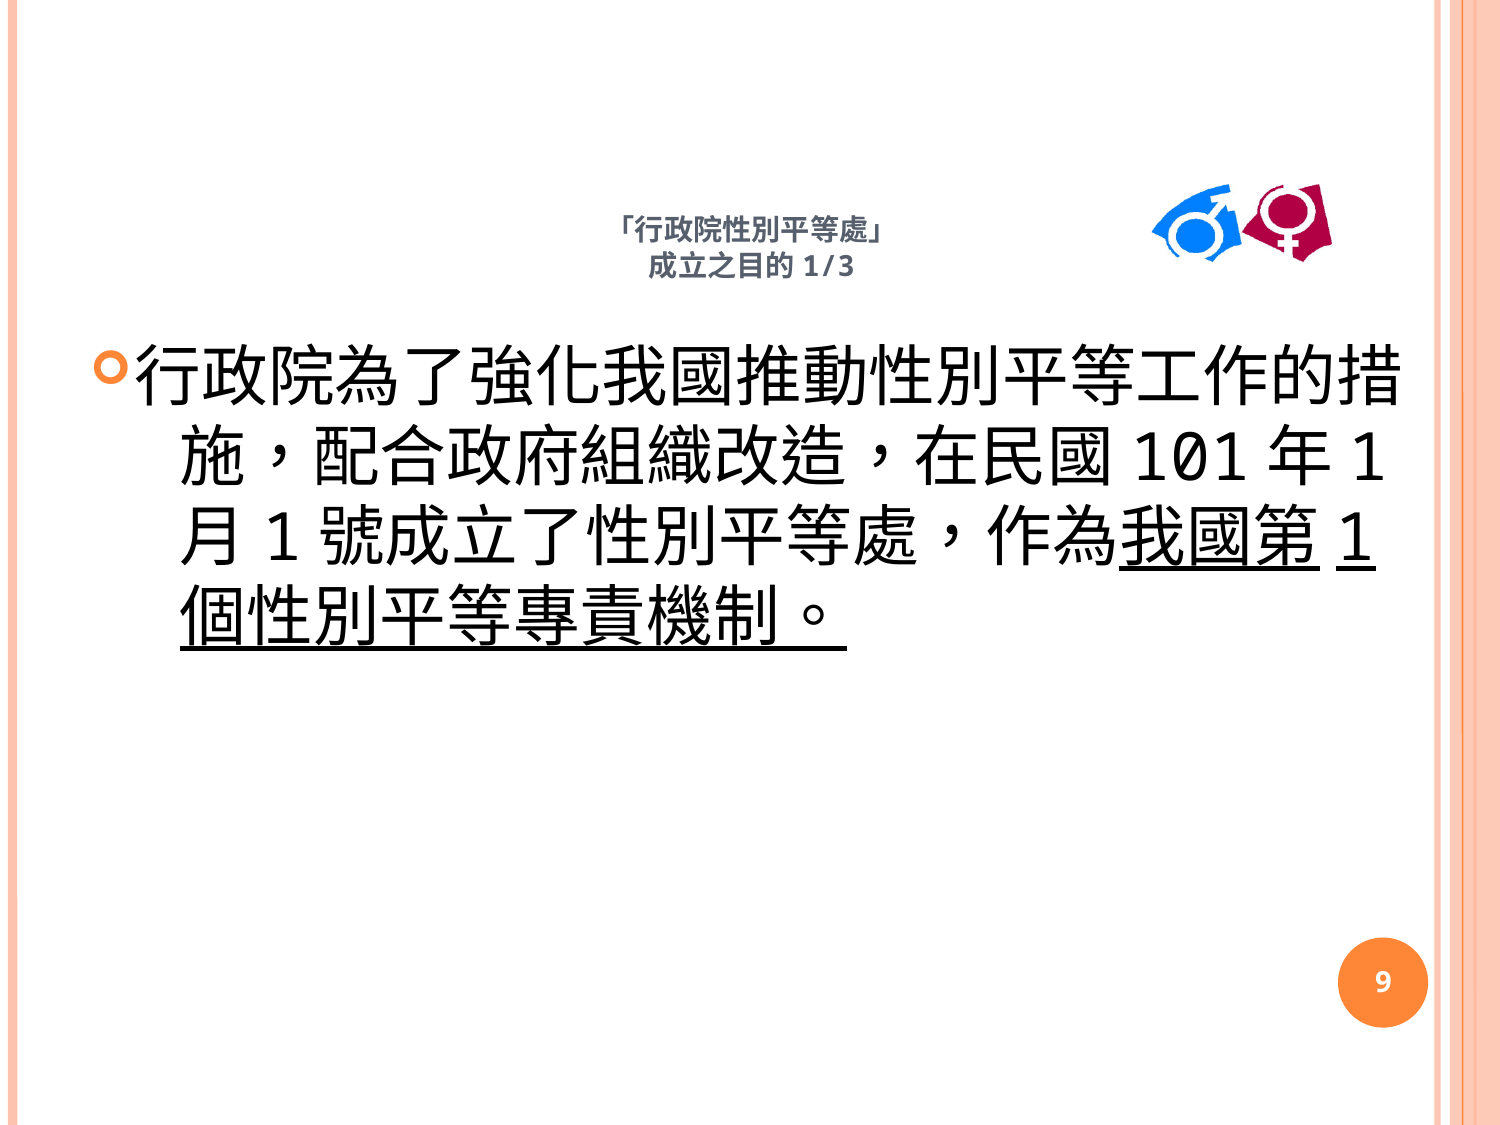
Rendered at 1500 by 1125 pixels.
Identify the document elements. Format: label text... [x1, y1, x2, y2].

text_box [1333, 940, 1434, 1027]
picture [1151, 181, 1338, 271]
list 行政院為了強化我國推動性別平等工作的措施，配合政府組織改造，在民國101年1月1號成立了性別平等處，作為我國第1個性別平等專責機制。 [75, 326, 1426, 1005]
title 「行政院性別平等處」 成立之目的1/3 [76, 101, 1427, 290]
